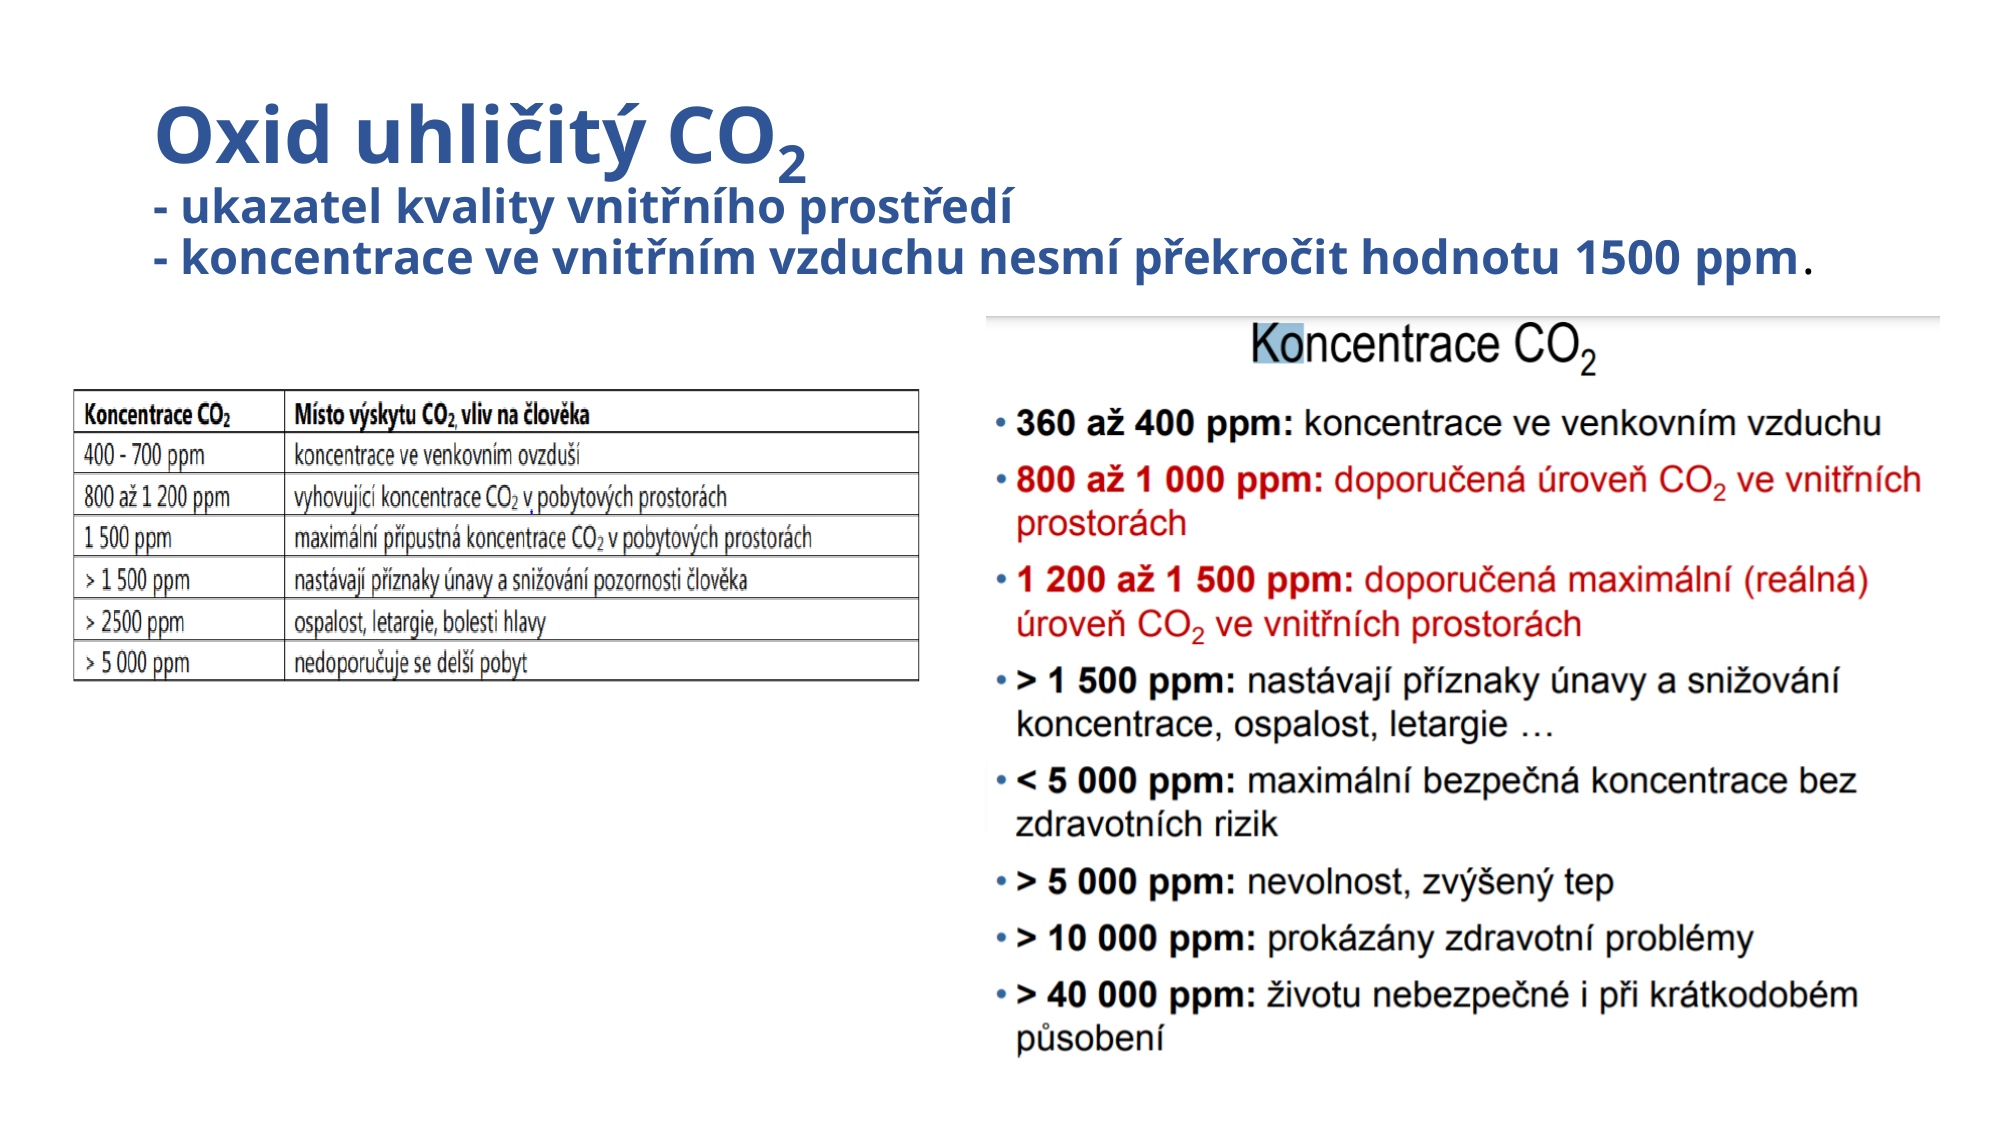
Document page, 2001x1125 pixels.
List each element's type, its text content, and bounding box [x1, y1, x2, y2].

picture [986, 316, 1940, 1074]
picture [60, 379, 933, 695]
title Oxid uhličitý CO2 - ukazatel kvality vnitřního prostředí - koncentrace ve vnitřním vzduchu nesmí překročit hodnotu 1500 ppm. [138, 76, 1910, 295]
